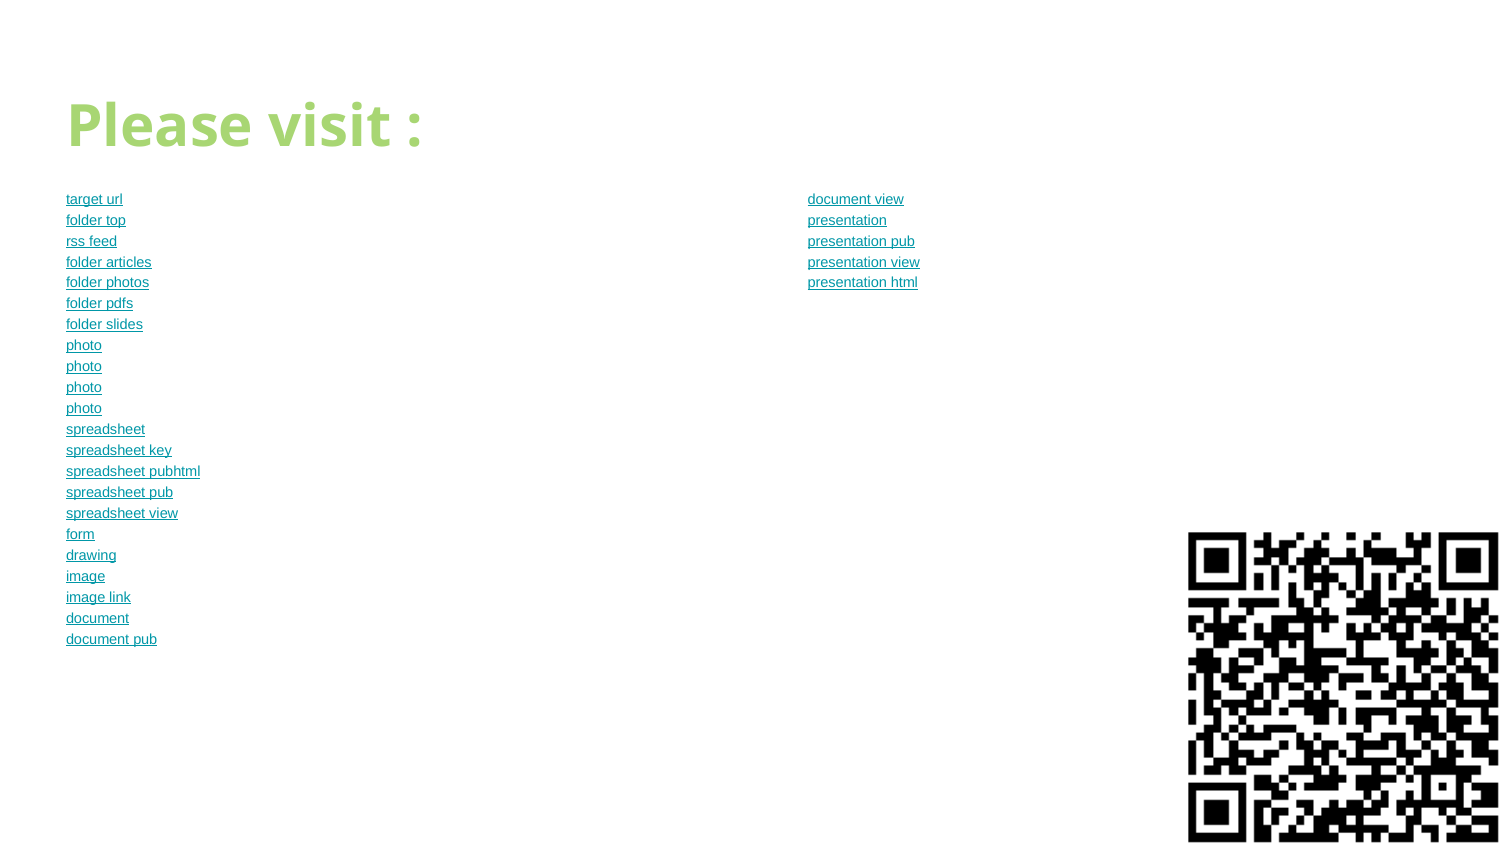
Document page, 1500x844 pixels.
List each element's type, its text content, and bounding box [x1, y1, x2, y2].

title Please visit : [51, 72, 1449, 167]
list document view presentation presentation pub presentation view presentation html [792, 189, 1449, 750]
picture [1187, 531, 1500, 844]
list target url folder top rss feed folder articles folder photos folder pdfs folder slides photo photo photo photo spreadsheet spreadsheet key spreadsheet pubhtml spreadsheet pub spreadsheet view form drawing image image link document document pub [51, 189, 708, 750]
